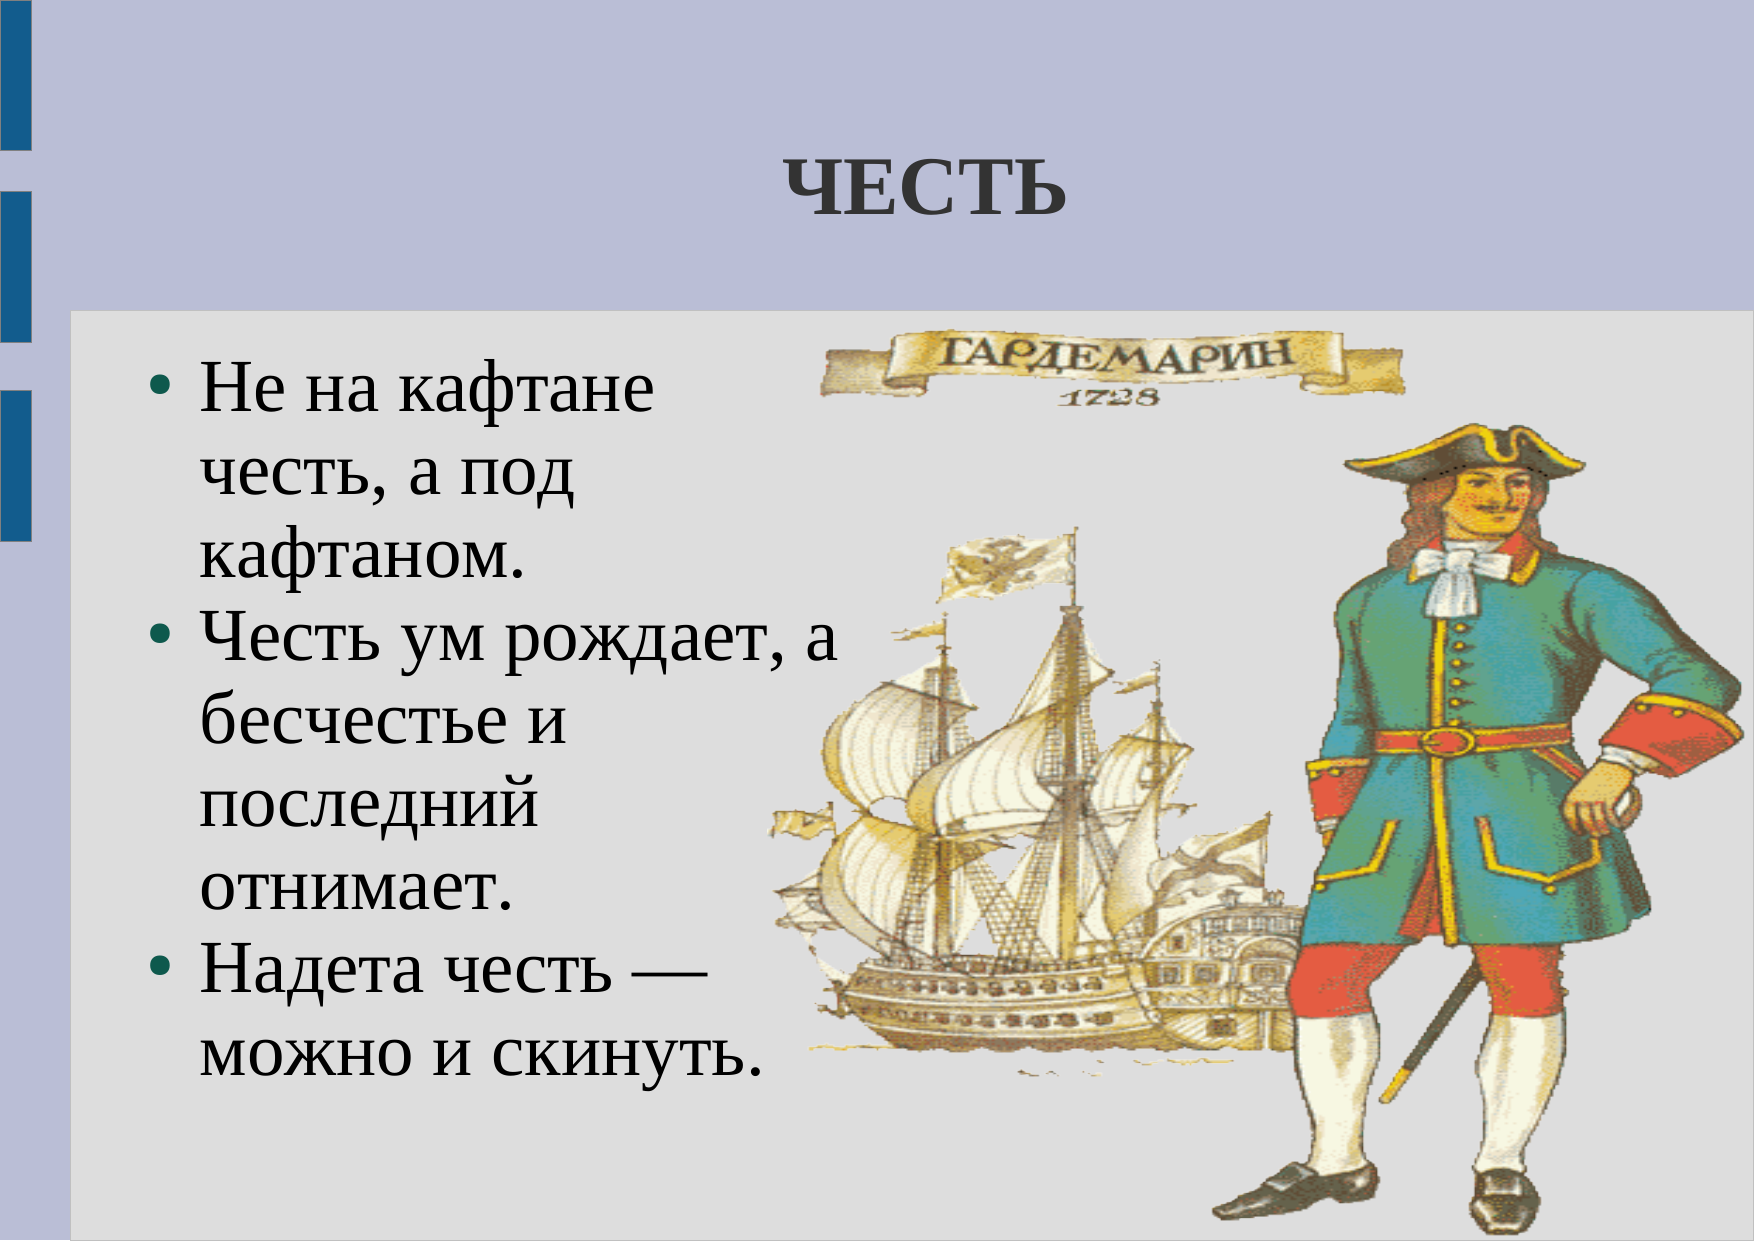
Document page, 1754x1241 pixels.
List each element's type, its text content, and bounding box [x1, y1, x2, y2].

list Не на кафтане честь, а под кафтаном. Честь ум рождает, а бесчестье и последний отнимает. Надета честь — можно и скинуть. [128, 344, 767, 1148]
picture [767, 318, 1754, 1241]
title ЧЕСТЬ [177, 82, 1676, 290]
